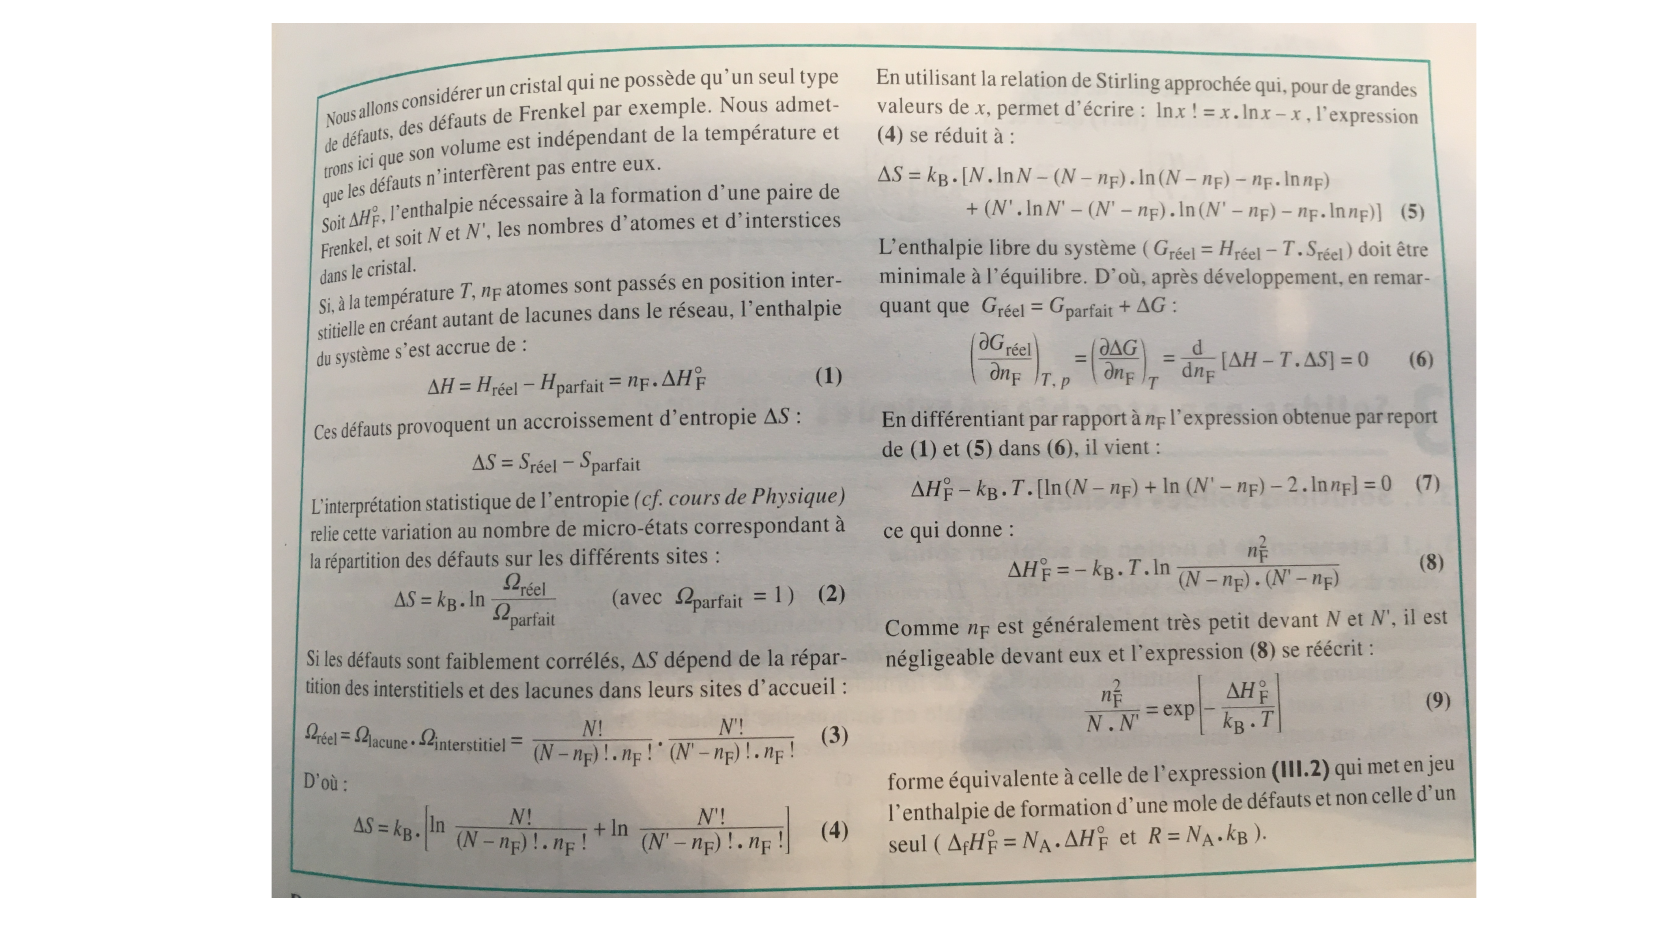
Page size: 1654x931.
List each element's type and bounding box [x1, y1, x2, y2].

picture [271, 23, 1477, 898]
